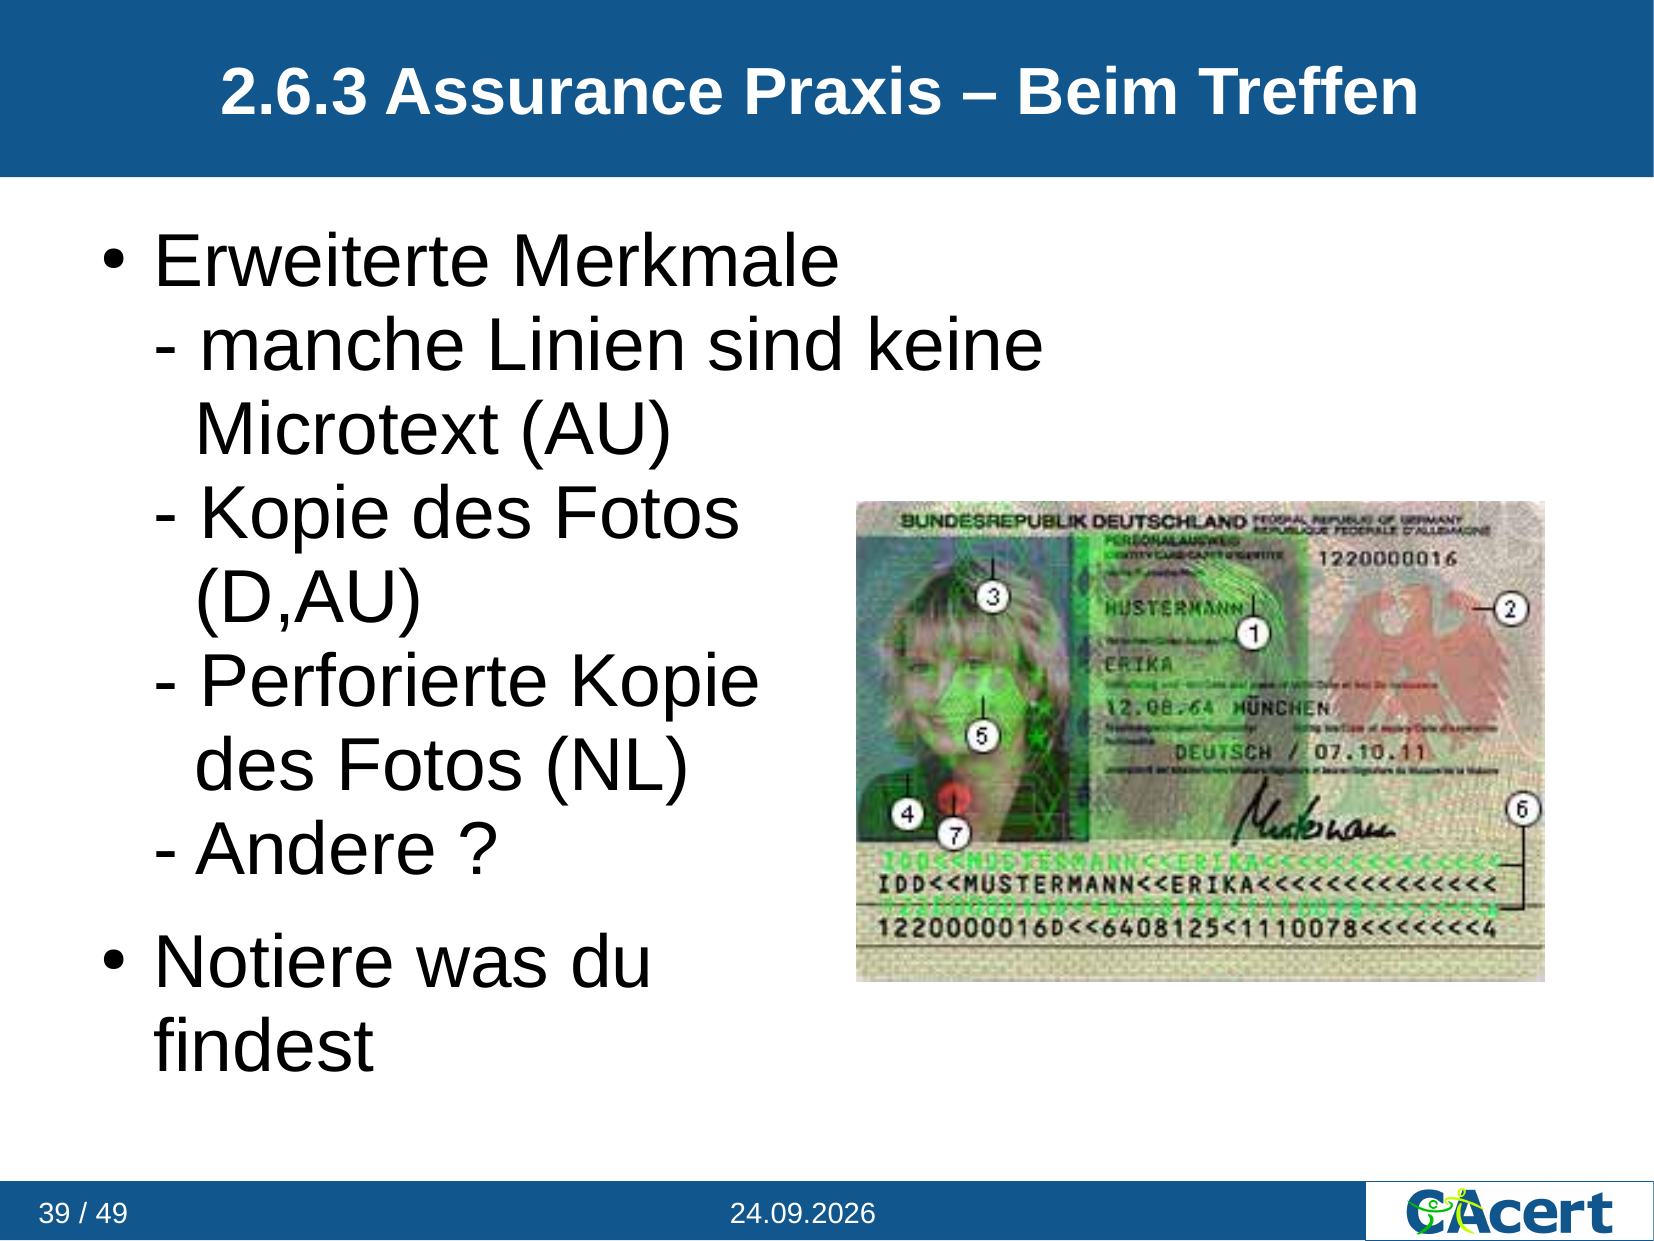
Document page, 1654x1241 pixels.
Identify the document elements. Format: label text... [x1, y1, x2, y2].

picture [856, 501, 1545, 982]
picture [1406, 1187, 1613, 1235]
list Erweiterte Merkmale - manche Linien sind keine Microtext (AU) - Kopie des Fotos (D,AU) - Perforierte Kopie des Fotos (NL) - Andere ? Notiere was du findest [82, 218, 1571, 1091]
title 2.6.3 Assurance Praxis – Beim Treffen [76, 17, 1565, 166]
